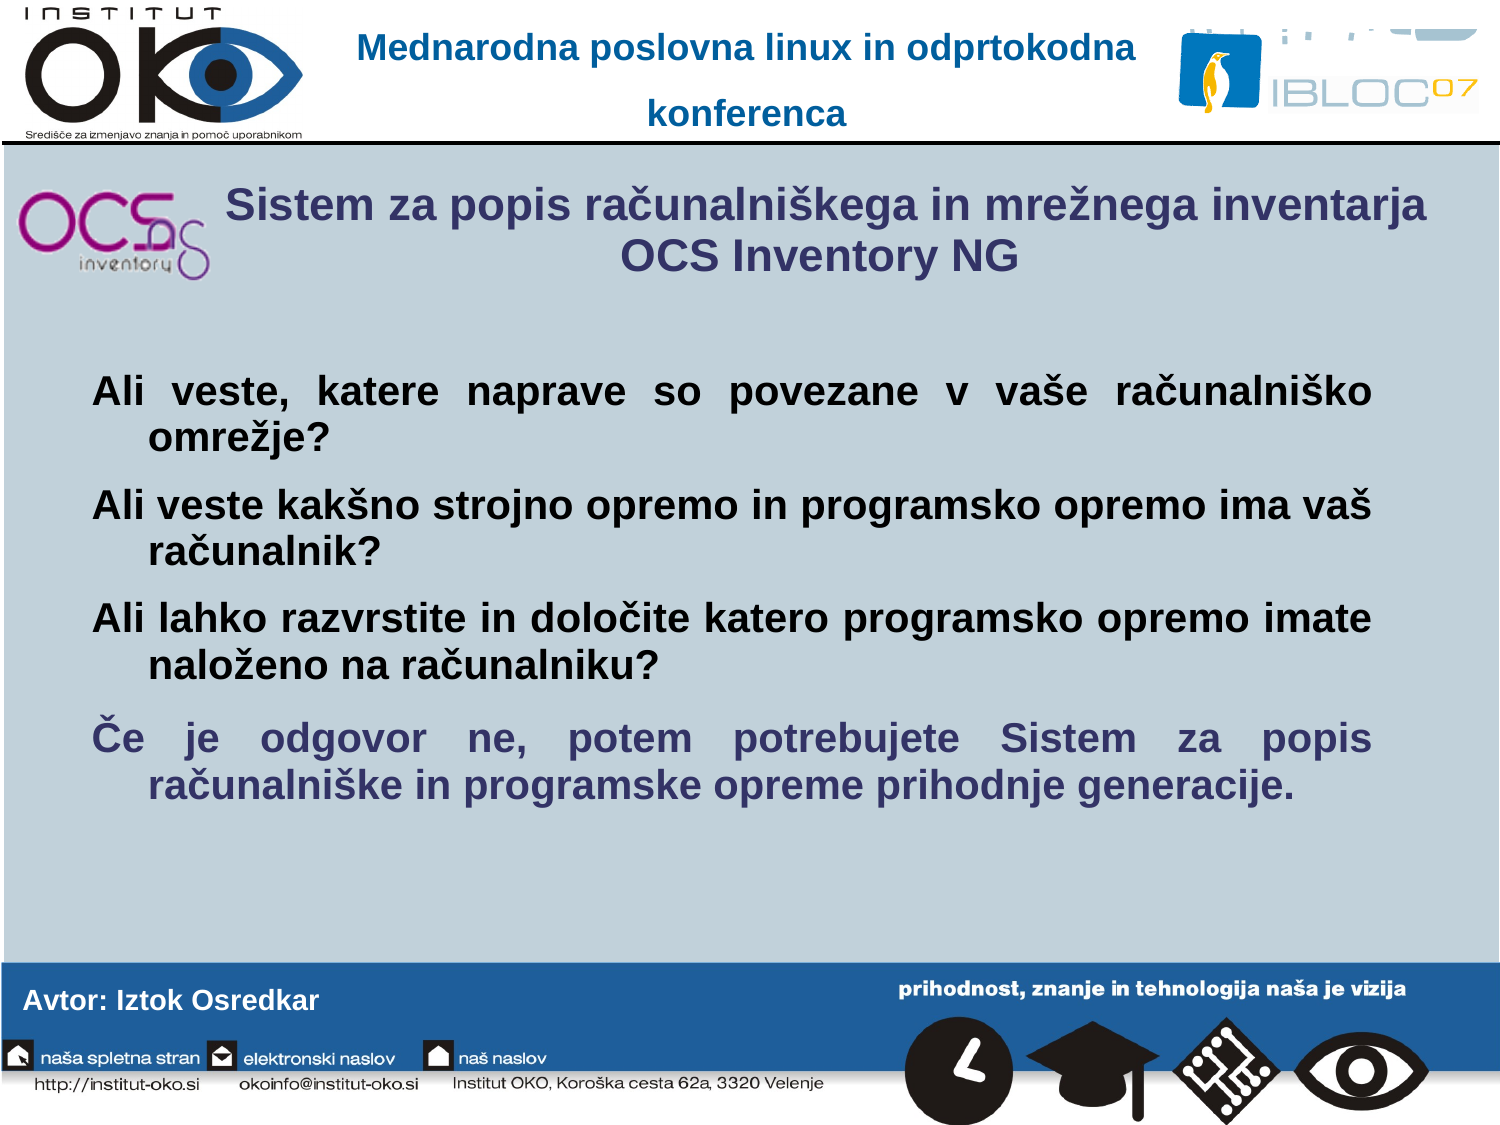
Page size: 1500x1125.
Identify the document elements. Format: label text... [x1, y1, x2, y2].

text_box Mednarodna poslovna linux in odprtokodna konferenca [326, 19, 1178, 141]
chart [1, 142, 1500, 962]
title Sistem za popis računalniškega in mrežnega inventarja OCS Inventory NG [177, 141, 1477, 319]
picture [11, 184, 219, 290]
text_box Avtor: Iztok Osredkar [7, 976, 433, 1025]
picture [1, 962, 1500, 1125]
picture [1177, 29, 1479, 119]
picture [25, 7, 303, 140]
list Ali veste, katere naprave so povezane v vaše računalniško omrežje? Ali veste kakšno strojno opremo in programsko opremo ima vaš računalnik? Ali lahko razvrstite in določite katero programsko opremo imate naloženo na računalniku? Če je odgovor ne, potem potrebujete Sistem za popis računalniške in programske opreme prihodnje generacije. [76, 359, 1388, 886]
